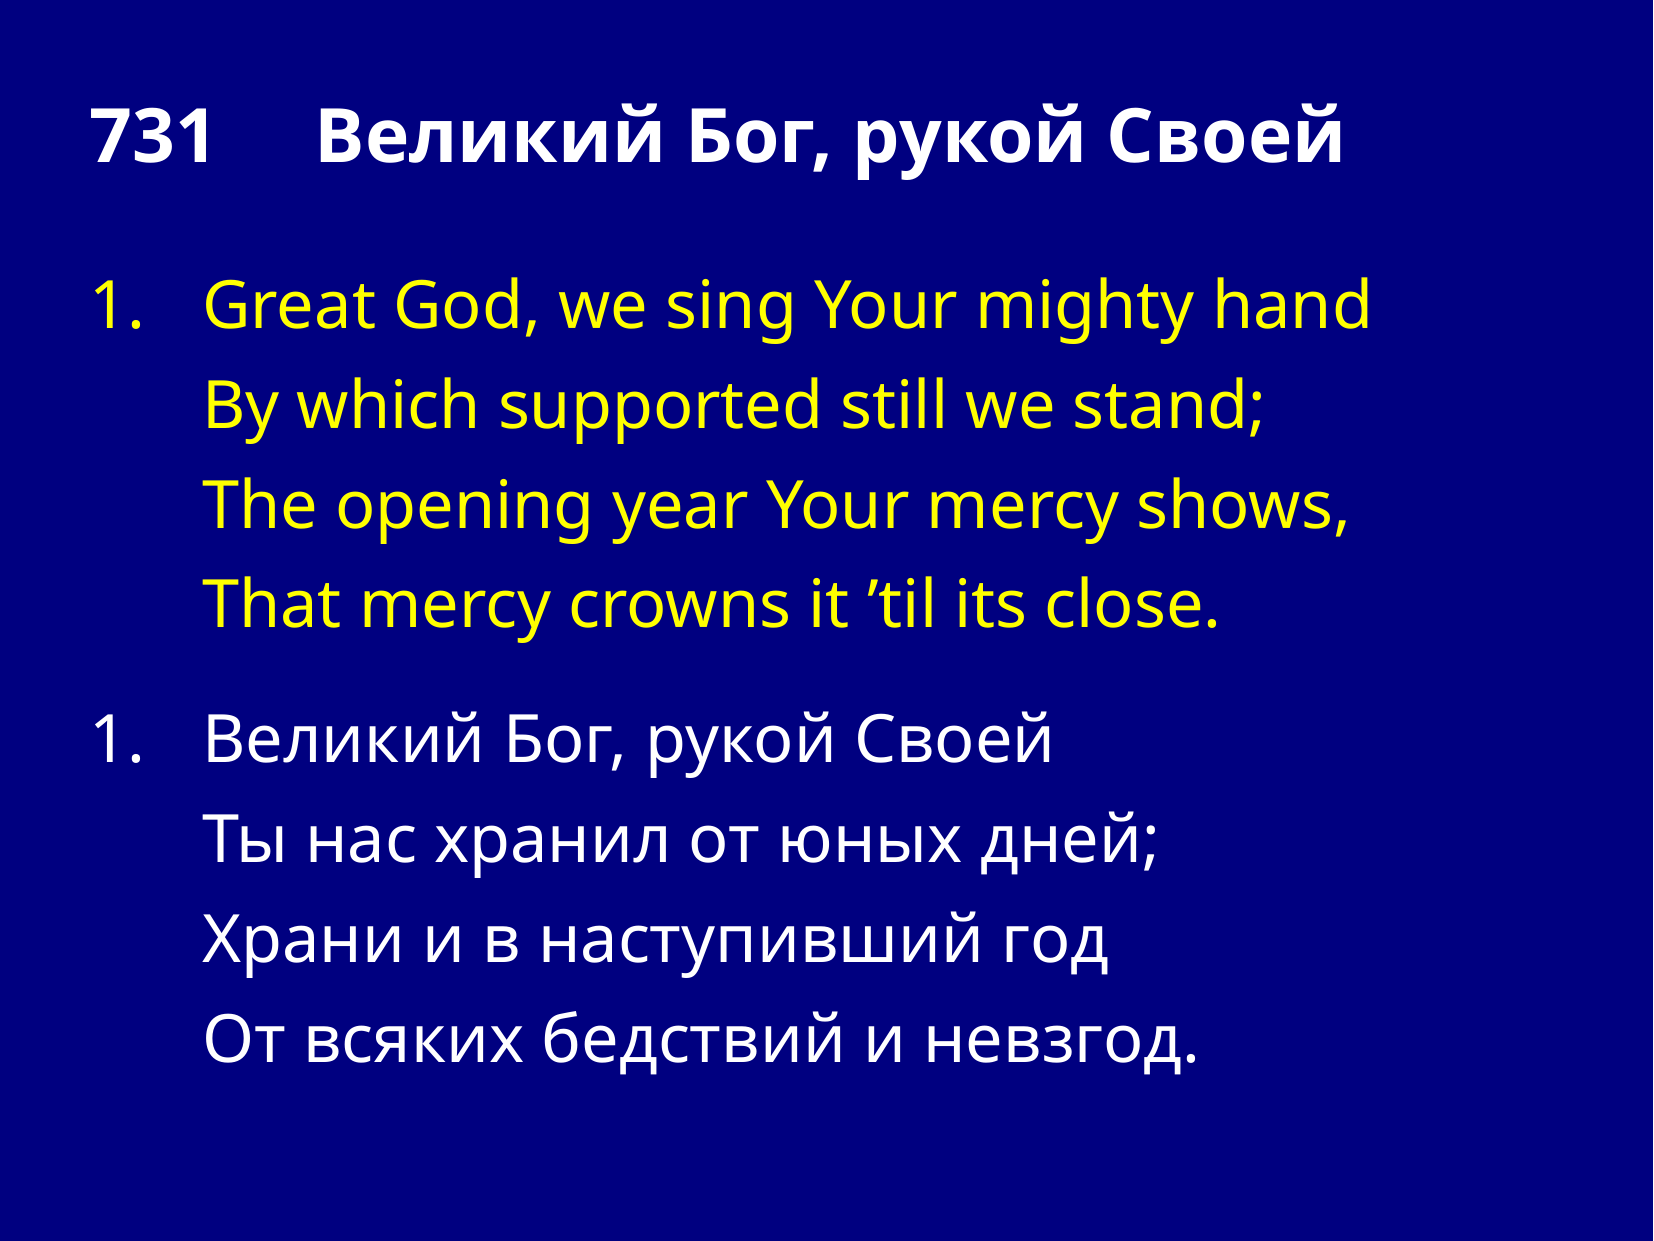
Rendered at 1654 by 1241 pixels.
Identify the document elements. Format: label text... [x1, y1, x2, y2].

text_box 1. Great God, we sing Your mighty hand By which supported still we stand; The opening year Your mercy shows, That mercy crowns it ’til its close. [75, 188, 1576, 638]
text_box 731 Великий Бог, рукой Своей [75, 75, 1576, 188]
text_box 1. Великий Бог, рукой Своей Ты нас хранил от юных дней; Храни и в наступивший год От всяких бедствий и невзгод. [75, 675, 1576, 1163]
